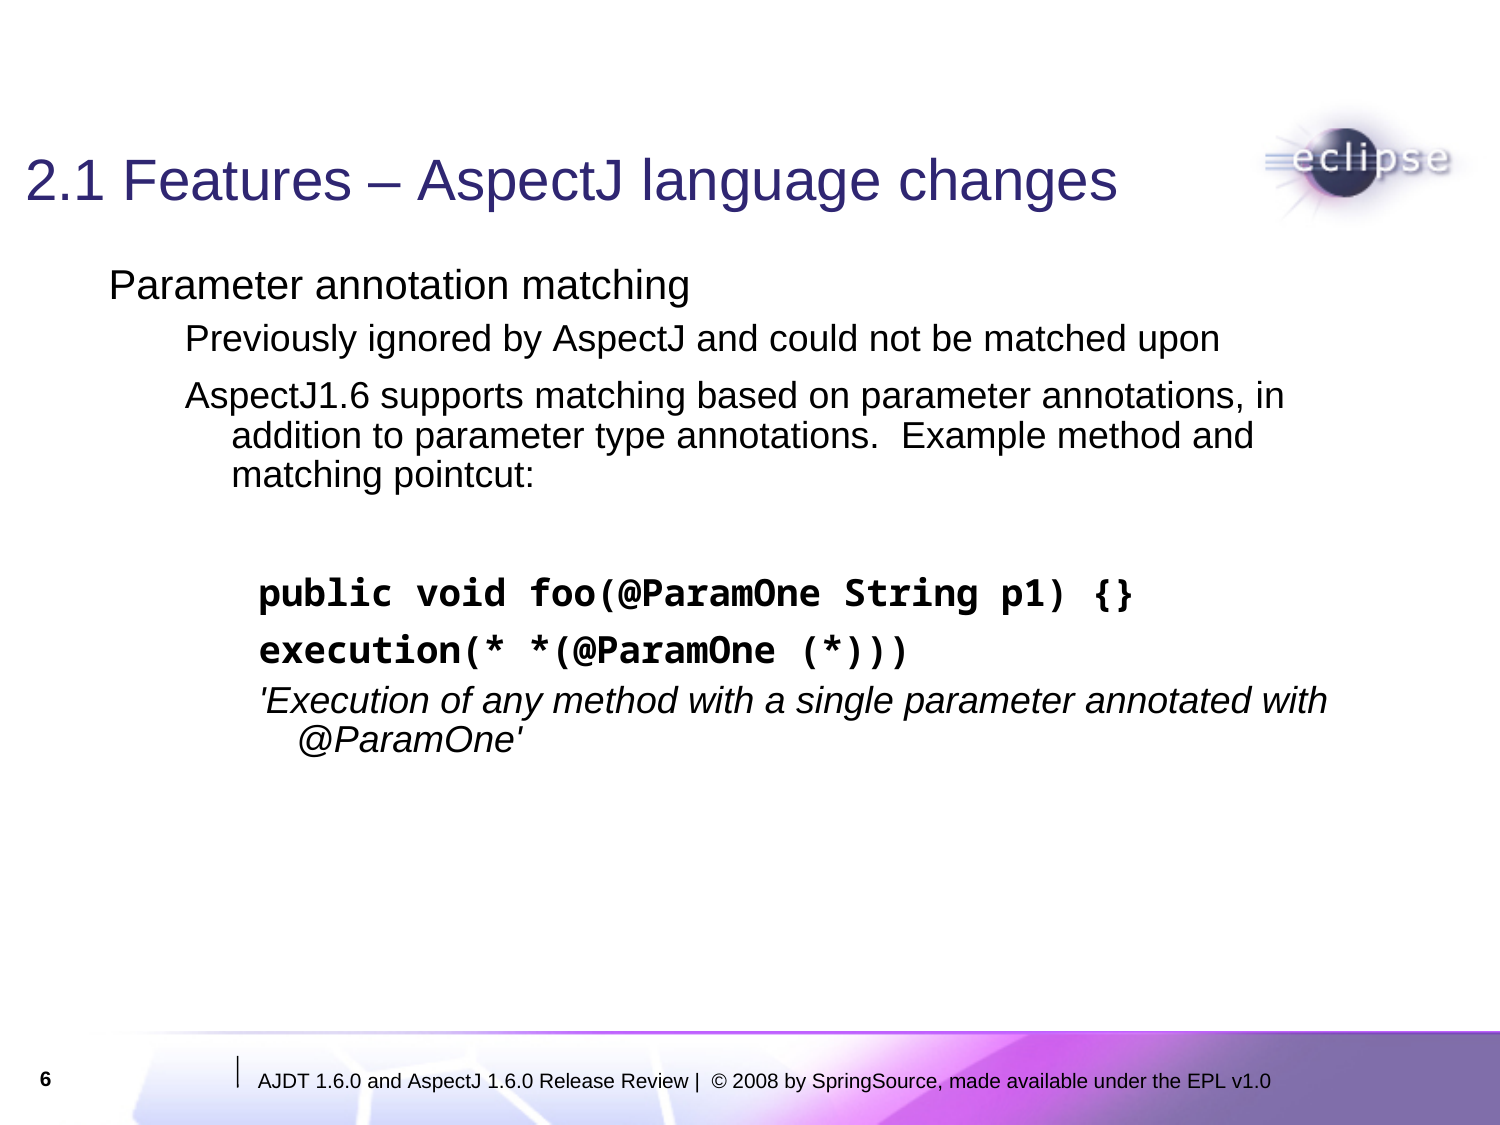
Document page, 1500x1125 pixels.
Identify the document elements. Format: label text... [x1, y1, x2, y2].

list Parameter annotation matching Previously ignored by AspectJ and could not be matched upon AspectJ1.6 supports matching based on parameter annotations, in addition to parameter type annotations. Example method and matching pointcut: public void foo(@ParamOne String p1) {} execution(* *(@ParamOne (*)))‏ 'Execution of any method with a single parameter annotated with @ParamOne' [108, 265, 1378, 739]
picture [0, 1031, 1500, 1125]
picture [1234, 30, 1488, 284]
title 2.1 Features – AspectJ language changes [25, 150, 1378, 218]
